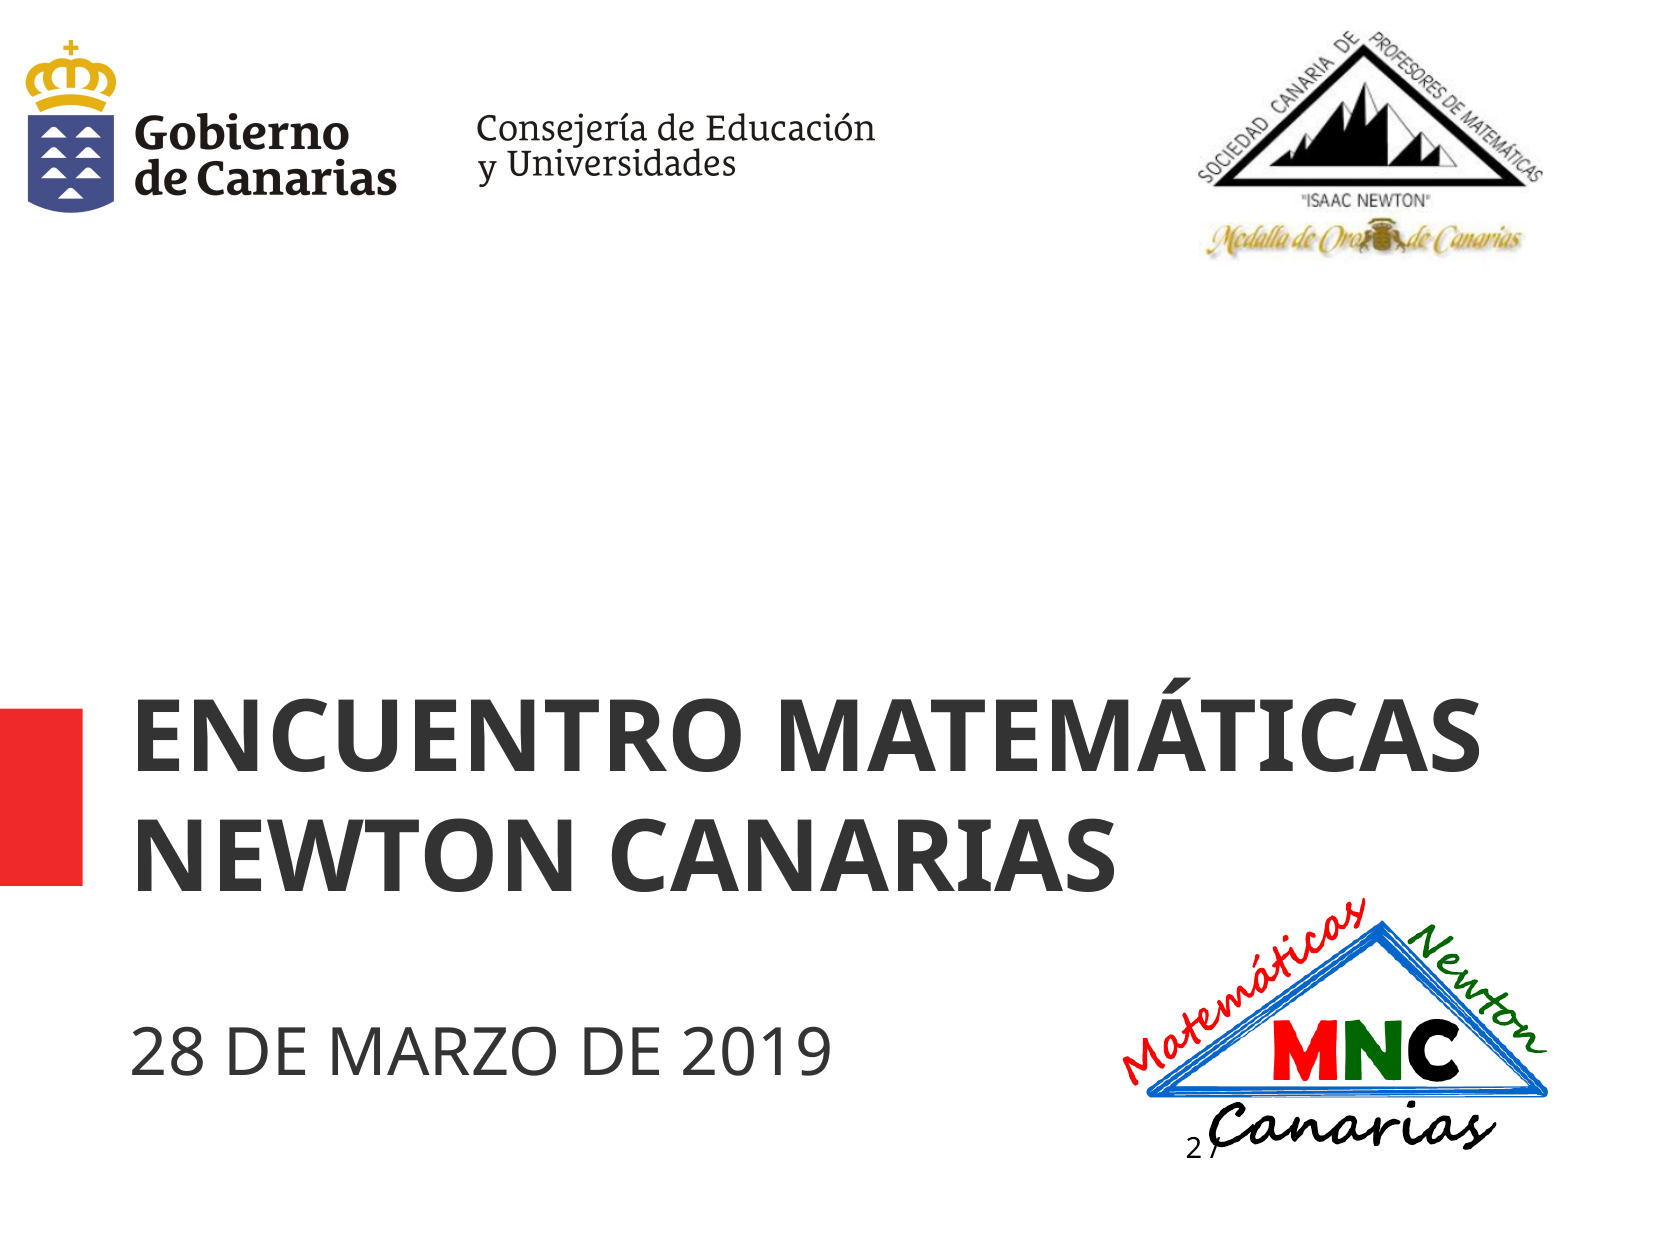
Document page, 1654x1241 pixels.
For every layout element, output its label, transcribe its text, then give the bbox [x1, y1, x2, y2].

subtitle 28 DE MARZO DE 2019 [129, 968, 1122, 1130]
picture [1181, 11, 1560, 277]
picture [1122, 897, 1548, 1150]
text_box / [1185, 1129, 1571, 1216]
title ENCUENTRO MATEMÁTICAS NEWTON CANARIAS [129, 655, 1536, 928]
picture [25, 40, 875, 213]
